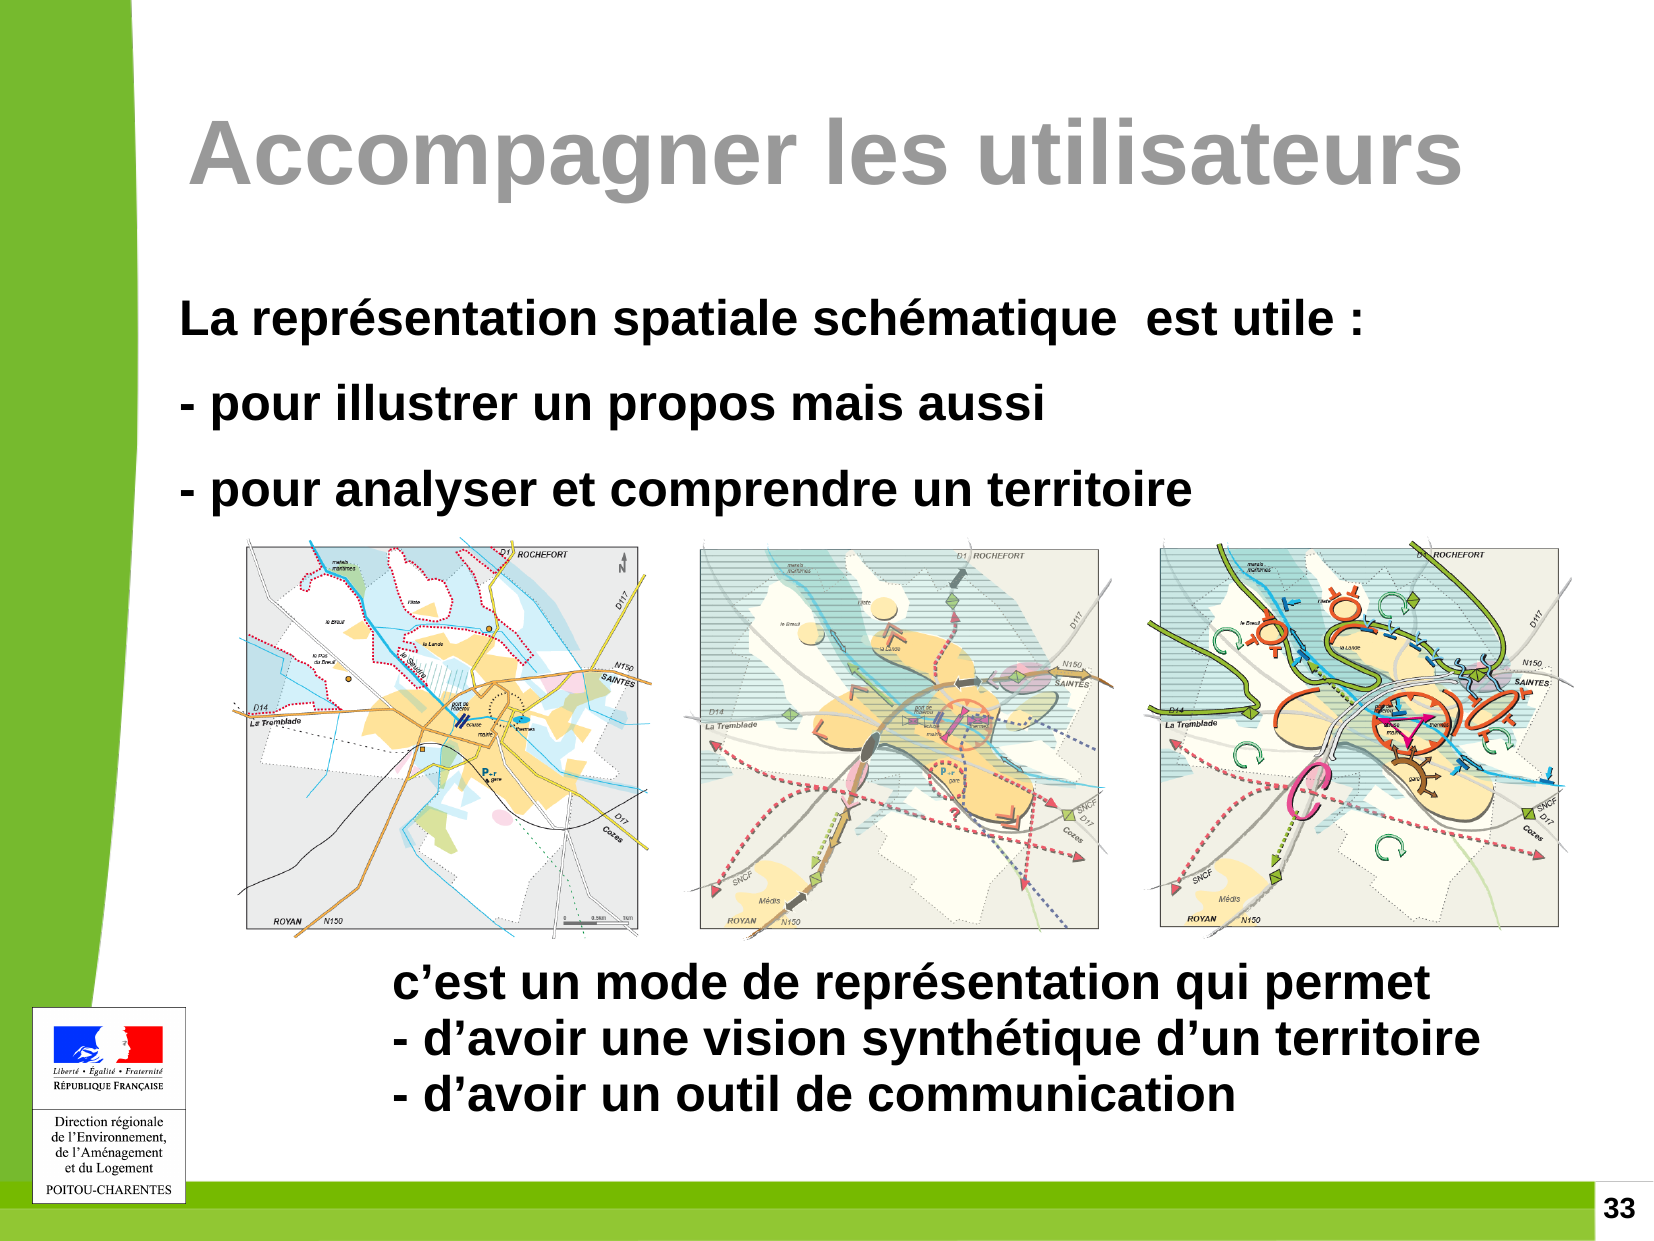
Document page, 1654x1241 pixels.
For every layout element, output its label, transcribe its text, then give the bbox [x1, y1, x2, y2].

text_box c’est un mode de représentation qui permet - d’avoir une vision synthétique d’un territoire - d’avoir un outil de communication [377, 947, 1639, 1133]
list La représentation spatiale schématique est utile : - pour illustrer un propos mais aussi - pour analyser et comprendre un territoire [179, 290, 1427, 521]
picture [0, 0, 1654, 1241]
title Accompagner les utilisateurs [82, 49, 1571, 257]
